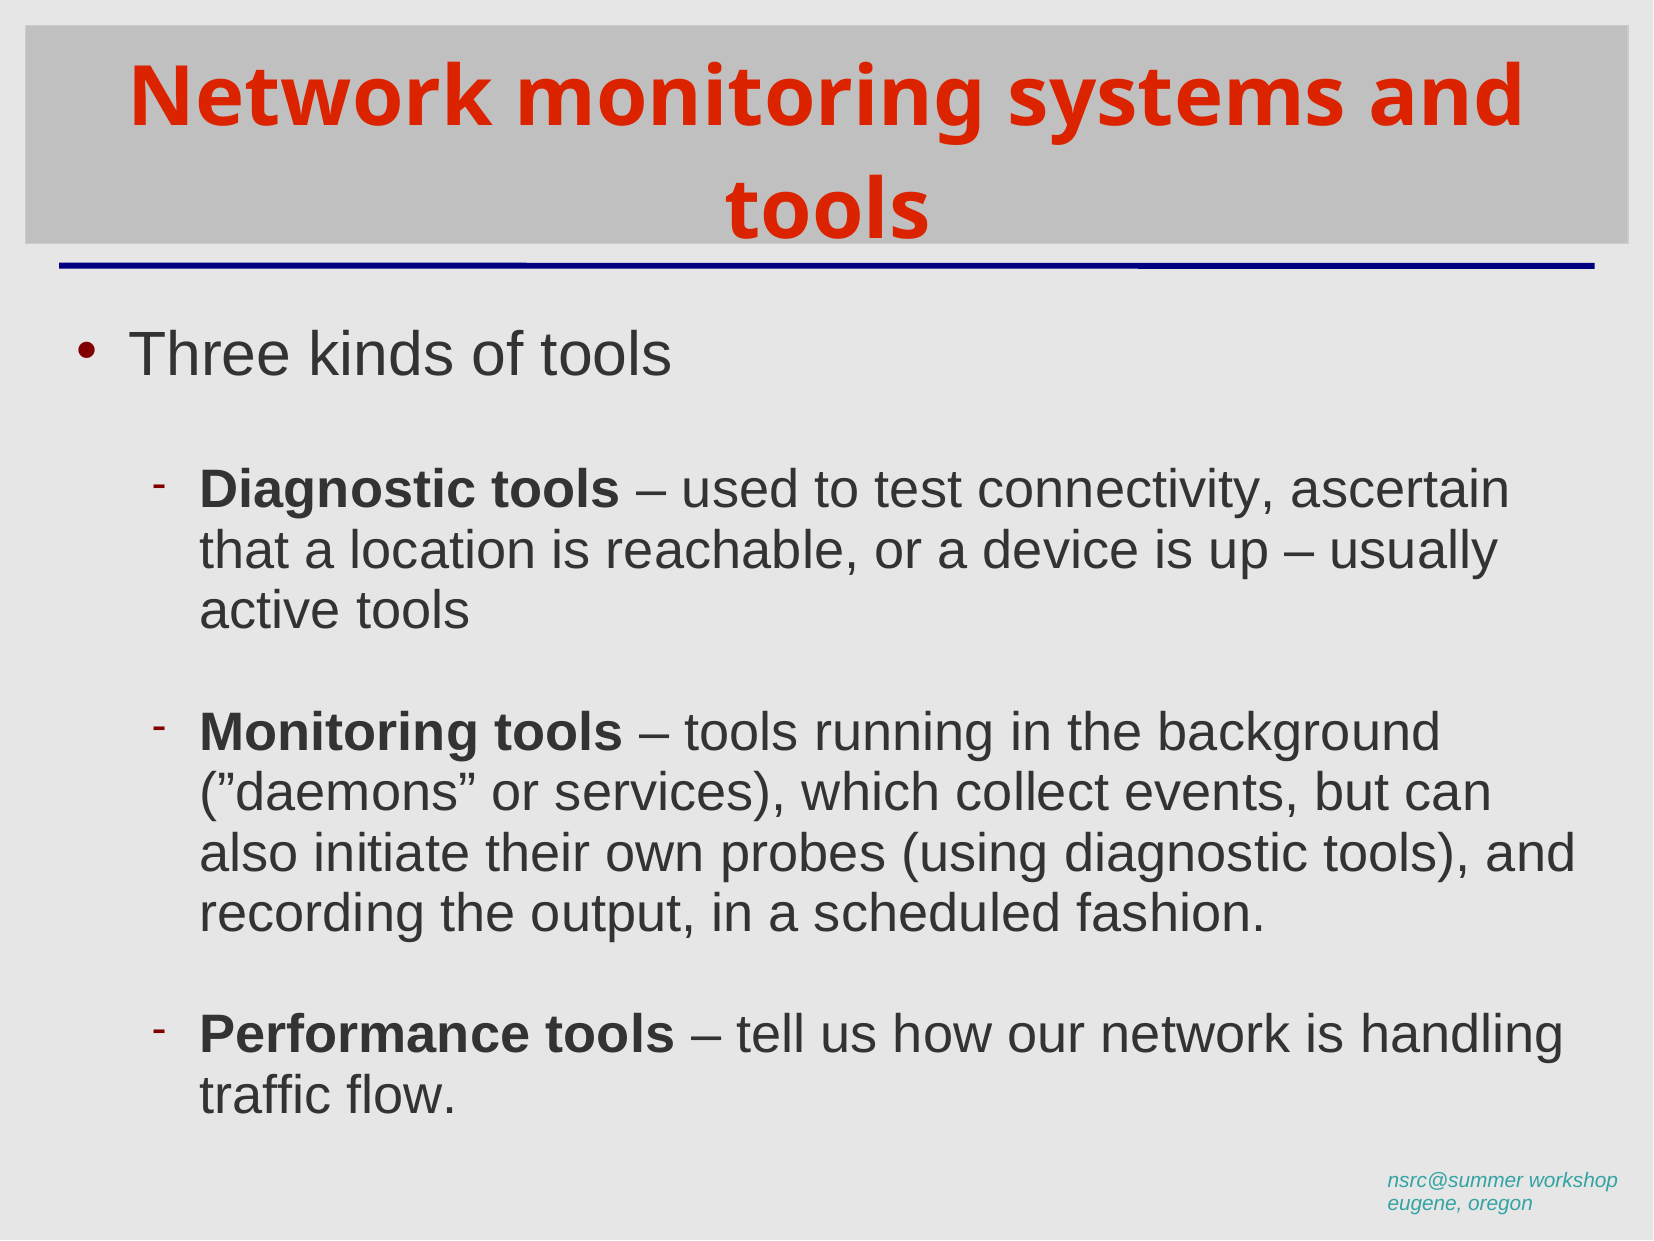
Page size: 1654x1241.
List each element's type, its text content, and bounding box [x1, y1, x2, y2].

title Network monitoring systems and tools [121, 46, 1534, 254]
list Three kinds of tools Diagnostic tools – used to test connectivity, ascertain that a location is reachable, or a device is up – usually active tools Monitoring tools – tools running in the background (”daemons” or services), which collect events, but can also initiate their own probes (using diagnostic tools), and recording the output, in a scheduled fashion. Performance tools – tell us how our network is handling traffic flow. [59, 322, 1595, 1132]
